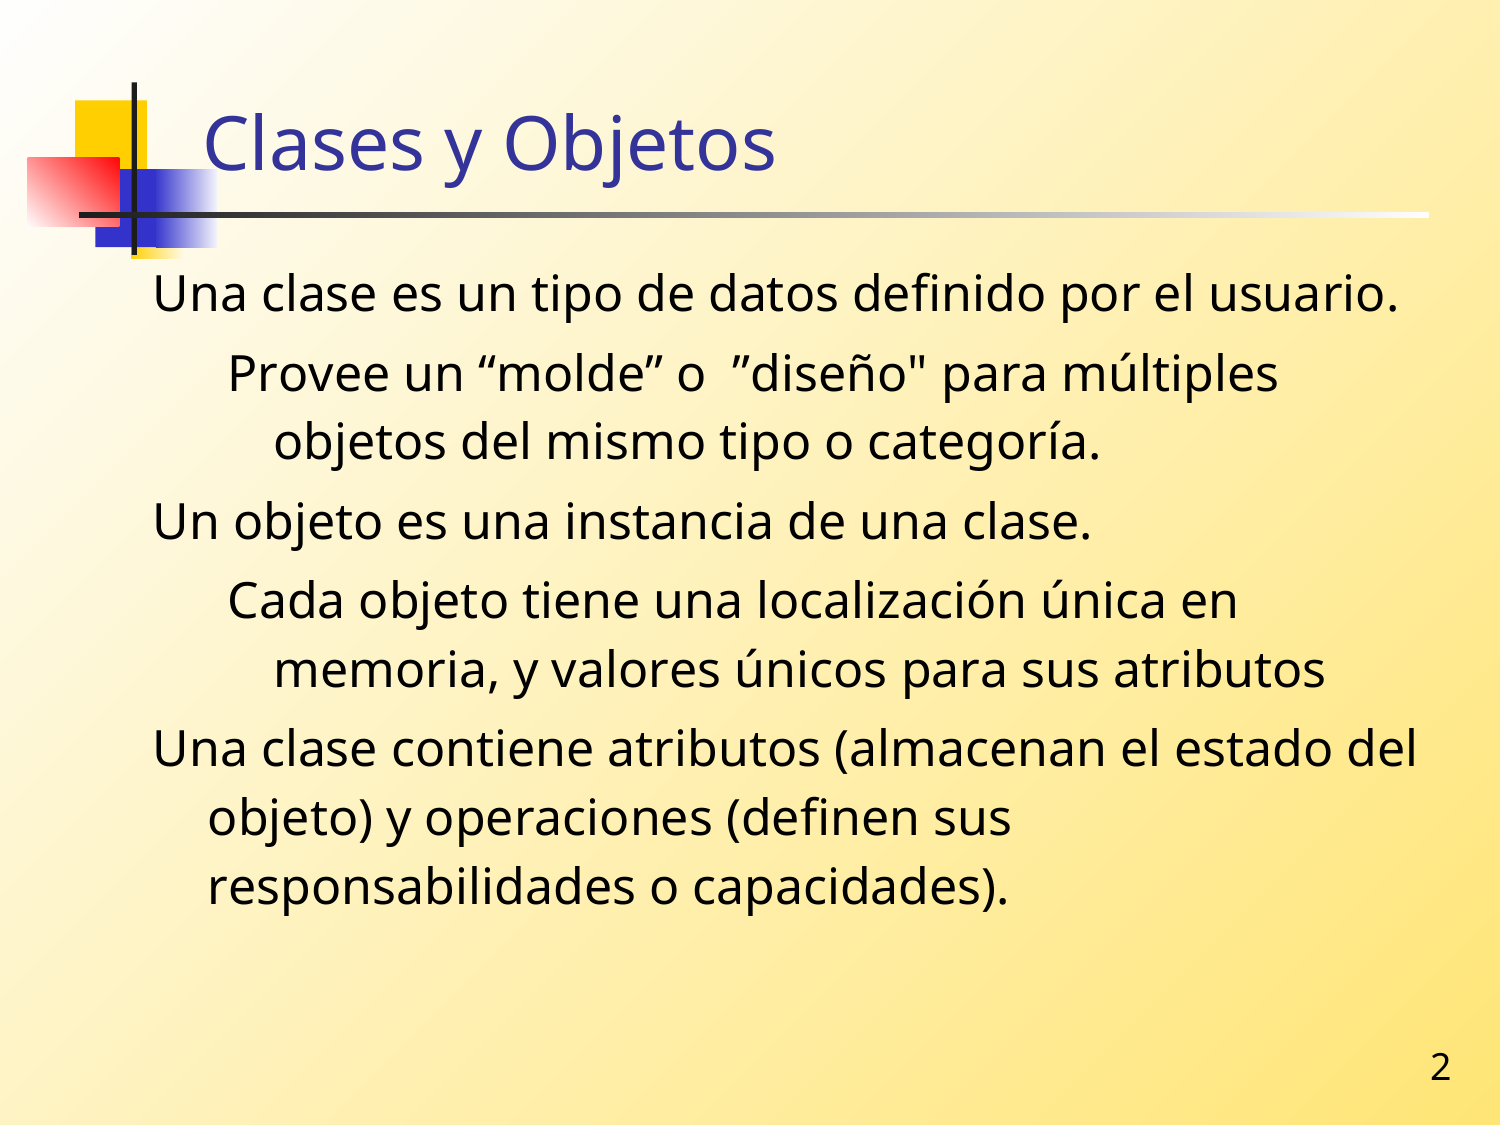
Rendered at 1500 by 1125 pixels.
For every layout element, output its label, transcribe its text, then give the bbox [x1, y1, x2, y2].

list Una clase es un tipo de datos definido por el usuario. Provee un “molde” o ”diseño" para múltiples objetos del mismo tipo o categoría. Un objeto es una instancia de una clase. Cada objeto tiene una localización única en memoria, y valores únicos para sus atributos Una clase contiene atributos (almacenan el estado del objeto) y operaciones (definen sus responsabilidades o capacidades). [137, 249, 1462, 1028]
title Clases y Objetos [187, 22, 1465, 200]
